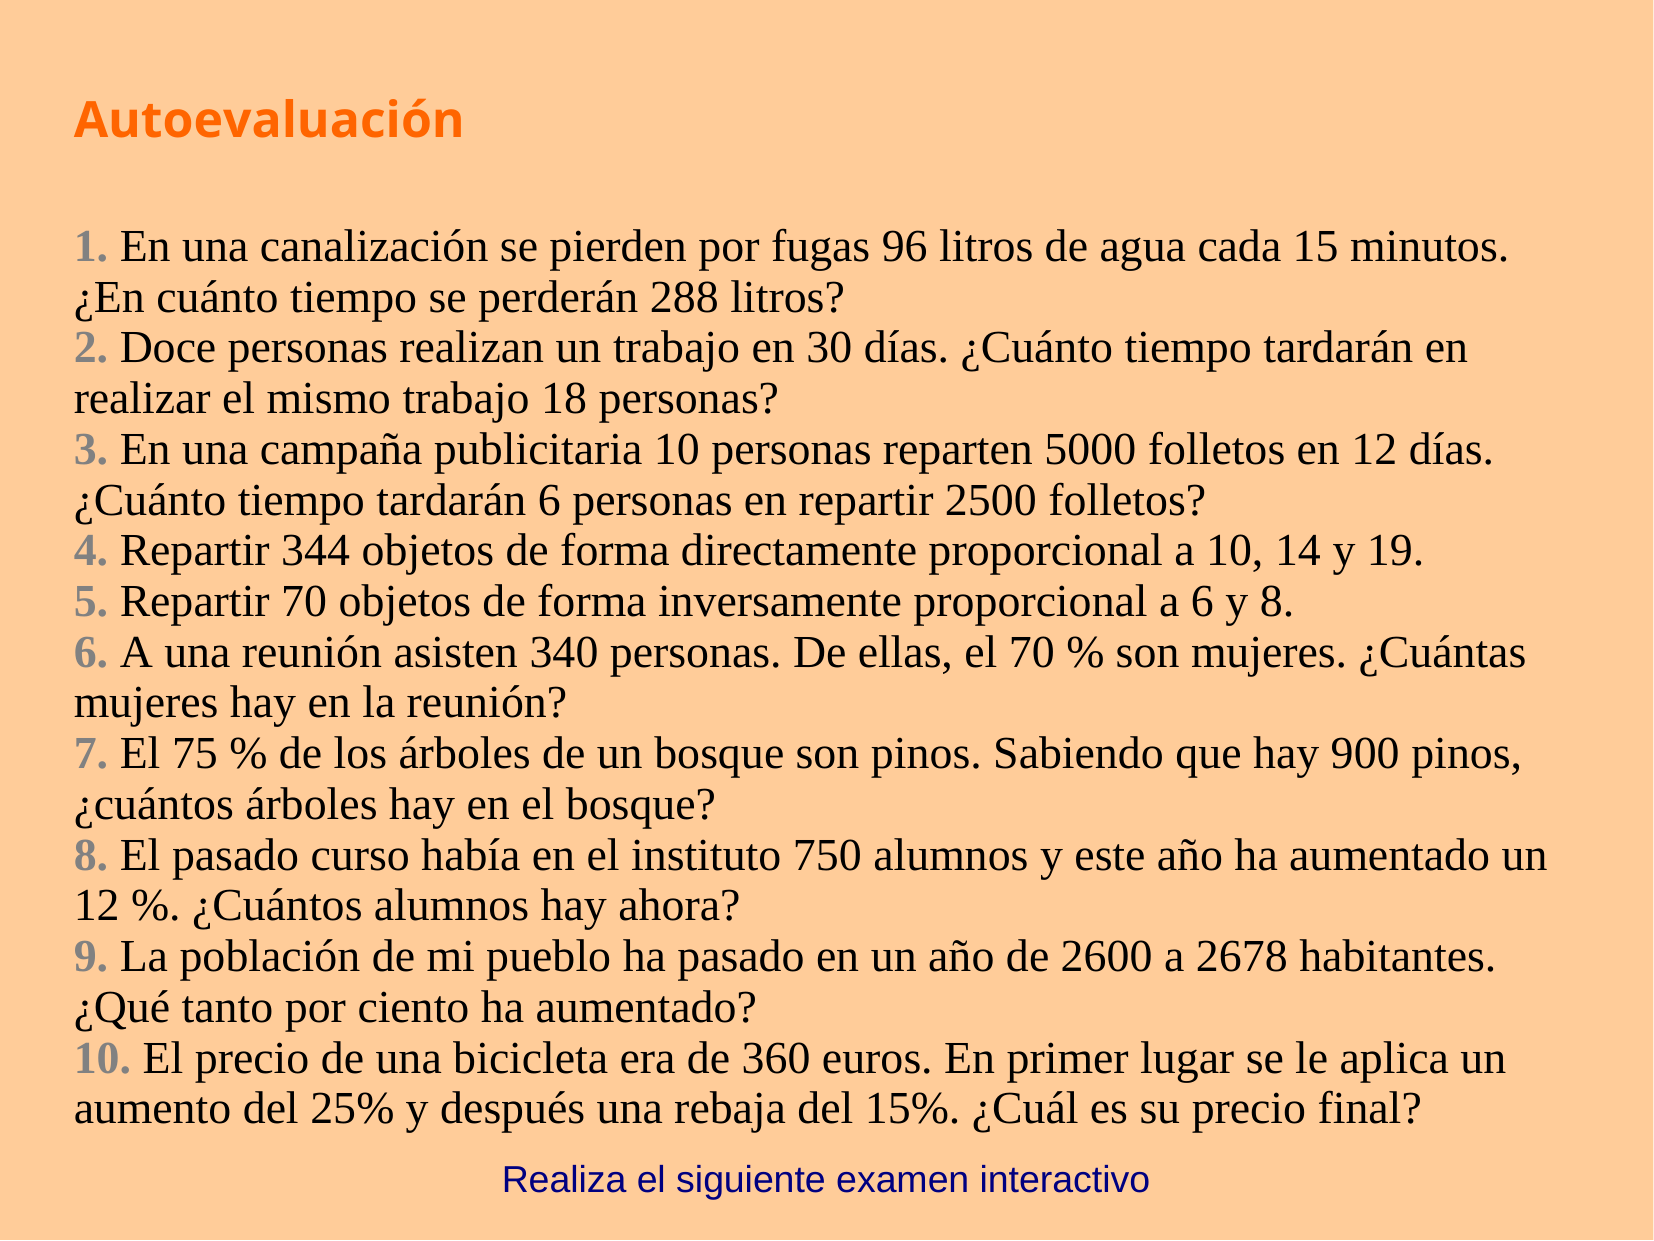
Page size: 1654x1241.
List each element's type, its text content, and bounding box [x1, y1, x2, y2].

text_box Realiza el siguiente examen interactivo [487, 1151, 1167, 1223]
text_box Autoevaluación 1. En una canalización se pierden por fugas 96 litros de agua cada 15 minutos. ¿En cuánto tiempo se perderán 288 litros? 2. Doce personas realizan un trabajo en 30 días. ¿Cuánto tiempo tardarán en realizar el mismo trabajo 18 personas? 3. En una campaña publicitaria 10 personas reparten 5000 folletos en 12 días. ¿Cuánto tiempo tardarán 6 personas en repartir 2500 folletos? 4. Repartir 344 objetos de forma directamente proporcional a 10, 14 y 19. 5. Repartir 70 objetos de forma inversamente proporcional a 6 y 8. 6. A una reunión asisten 340 personas. De ellas, el 70 % son mujeres. ¿Cuántas mujeres hay en la reunión? 7. El 75 % de los árboles de un bosque son pinos. Sabiendo que hay 900 pinos, ¿cuántos árboles hay en el bosque? 8. El pasado curso había en el instituto 750 alumnos y este año ha aumentado un 12 %. ¿Cuántos alumnos hay ahora? 9. La población de mi pueblo ha pasado en un año de 2600 a 2678 habitantes. ¿Qué tanto por ciento ha aumentado? 10. El precio de una bicicleta era de 360 euros. En primer lugar se le aplica un aumento del 25% y después una rebaja del 15%. ¿Cuál es su precio final? [59, 76, 1595, 1141]
